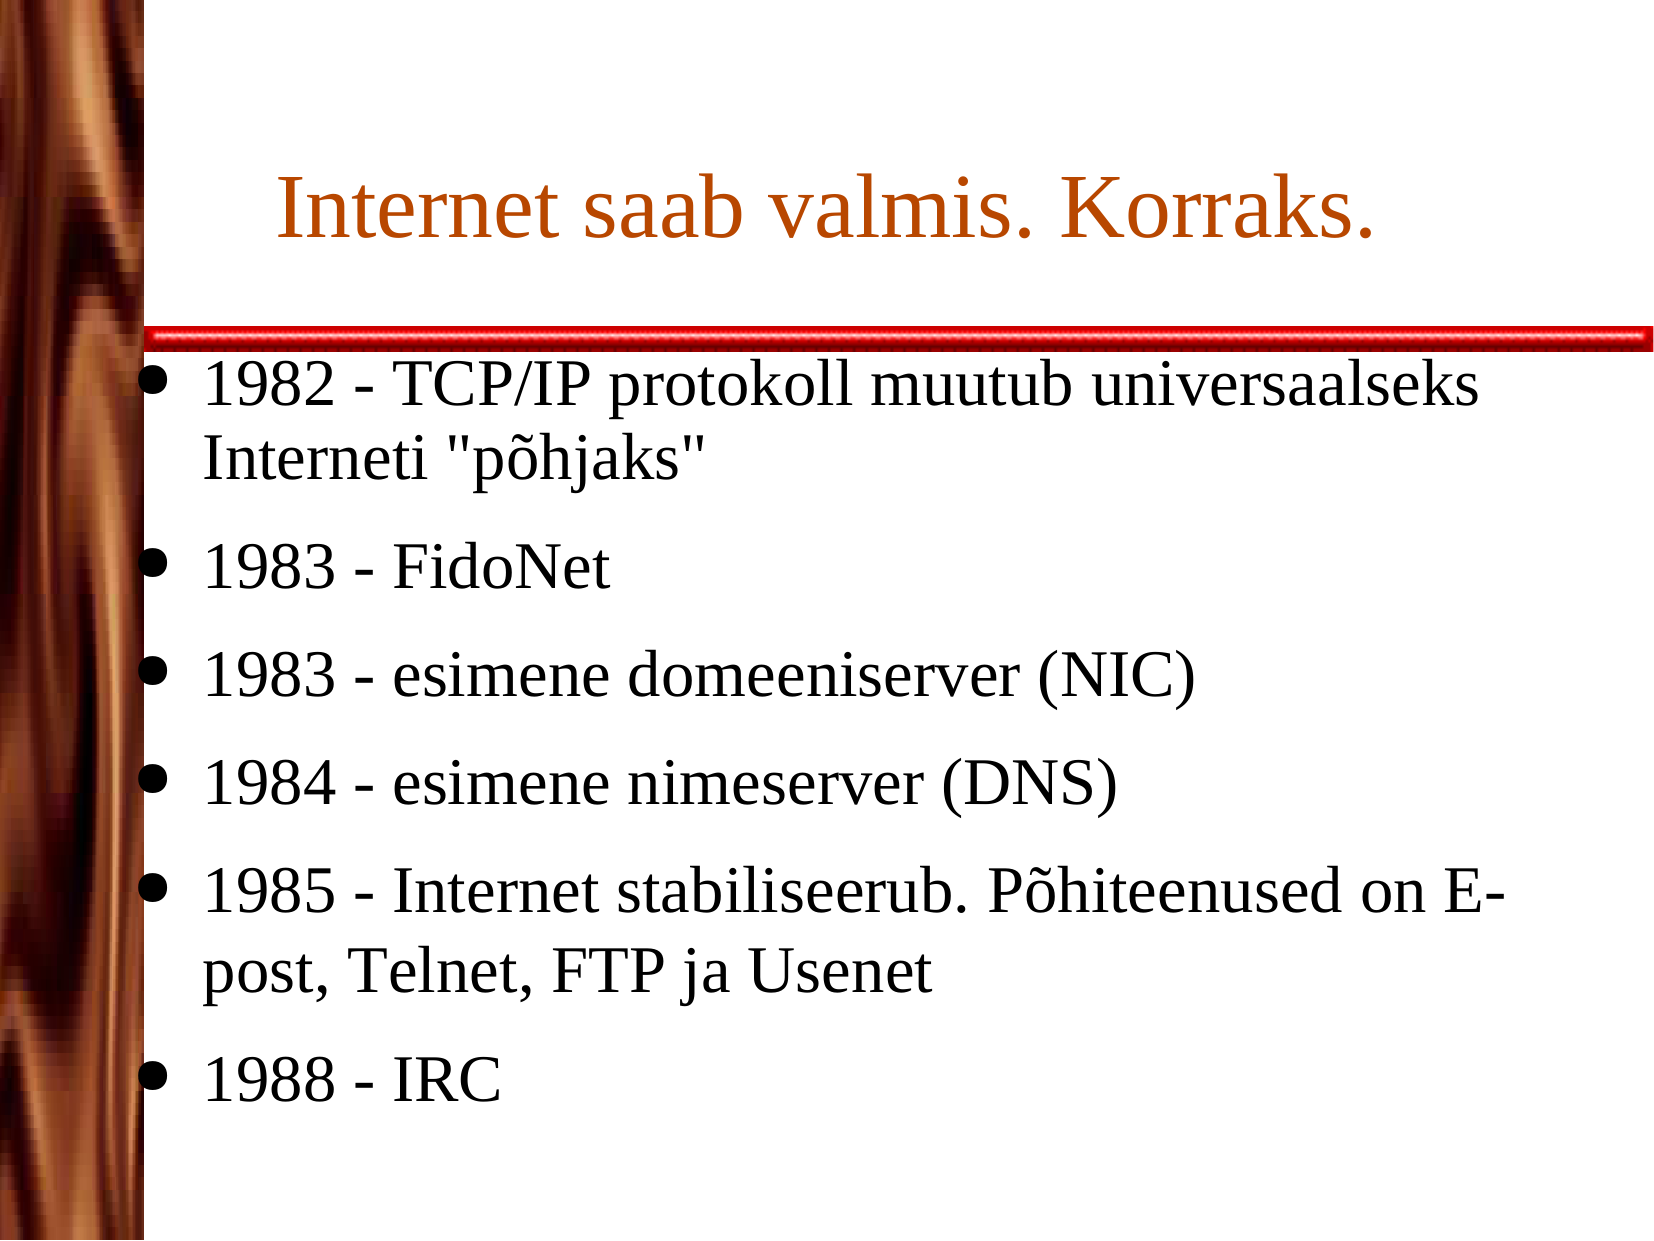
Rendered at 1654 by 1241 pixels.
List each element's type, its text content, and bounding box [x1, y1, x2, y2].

picture [0, 0, 1654, 1240]
list 1982 - TCP/IP protokoll muutub universaalseks Interneti "põhjaks" 1983 - FidoNet 1983 - esimene domeeniserver (NIC) 1984 - esimene nimeserver (DNS) 1985 - Internet stabiliseerub. Põhiteenused on E-post, Telnet, FTP ja Usenet 1988 - IRC [121, 344, 1533, 1126]
title Internet saab valmis. Korraks. [121, 102, 1533, 310]
